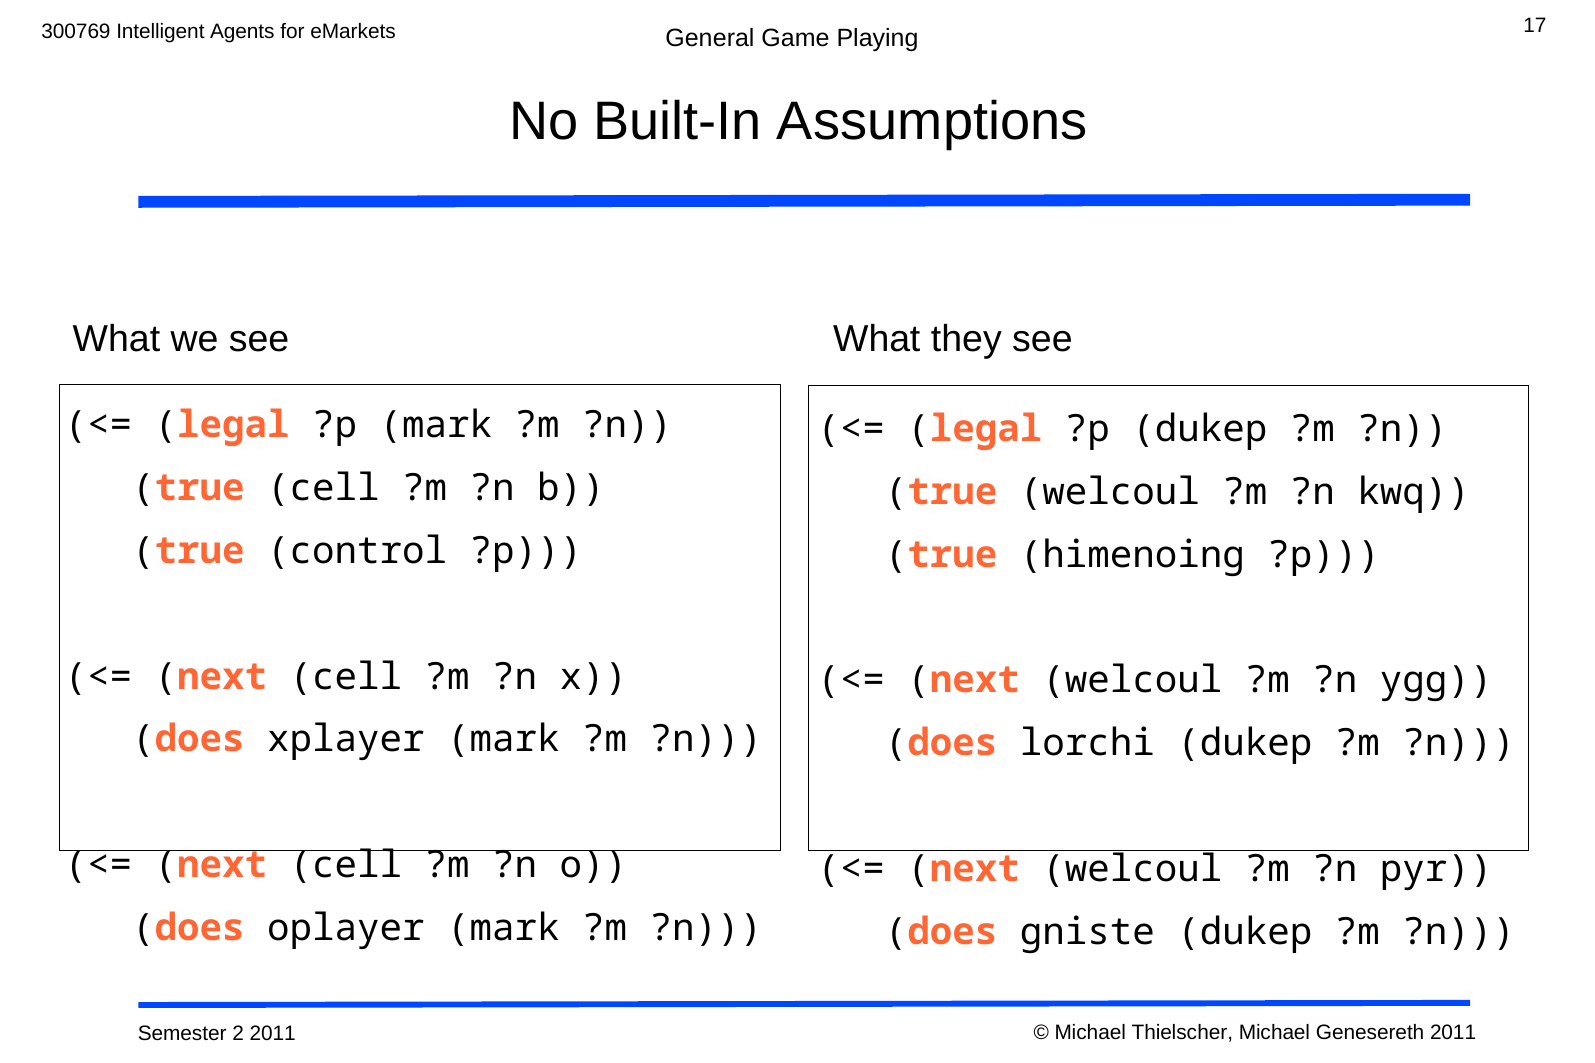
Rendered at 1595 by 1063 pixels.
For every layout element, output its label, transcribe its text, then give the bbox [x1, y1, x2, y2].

list (<= (legal ?p (mark ?m ?n)) (true (cell ?m ?n b)) (true (control ?p))) (<= (next (cell ?m ?n x)) (does xplayer (mark ?m ?n))) (<= (next (cell ?m ?n o)) (does oplayer (mark ?m ?n))) [46, 397, 769, 1004]
text_box What they see [833, 317, 1073, 361]
title No Built-In Assumptions [118, 51, 1480, 190]
list (<= (legal ?p (dukep ?m ?n)) (true (welcoul ?m ?n kwq)) (true (himenoing ?p))) (<= (next (welcoul ?m ?n ygg)) (does lorchi (dukep ?m ?n))) (<= (next (welcoul ?m ?n pyr)) (does gniste (dukep ?m ?n))) [799, 401, 1521, 1008]
text_box What we see [72, 317, 290, 360]
